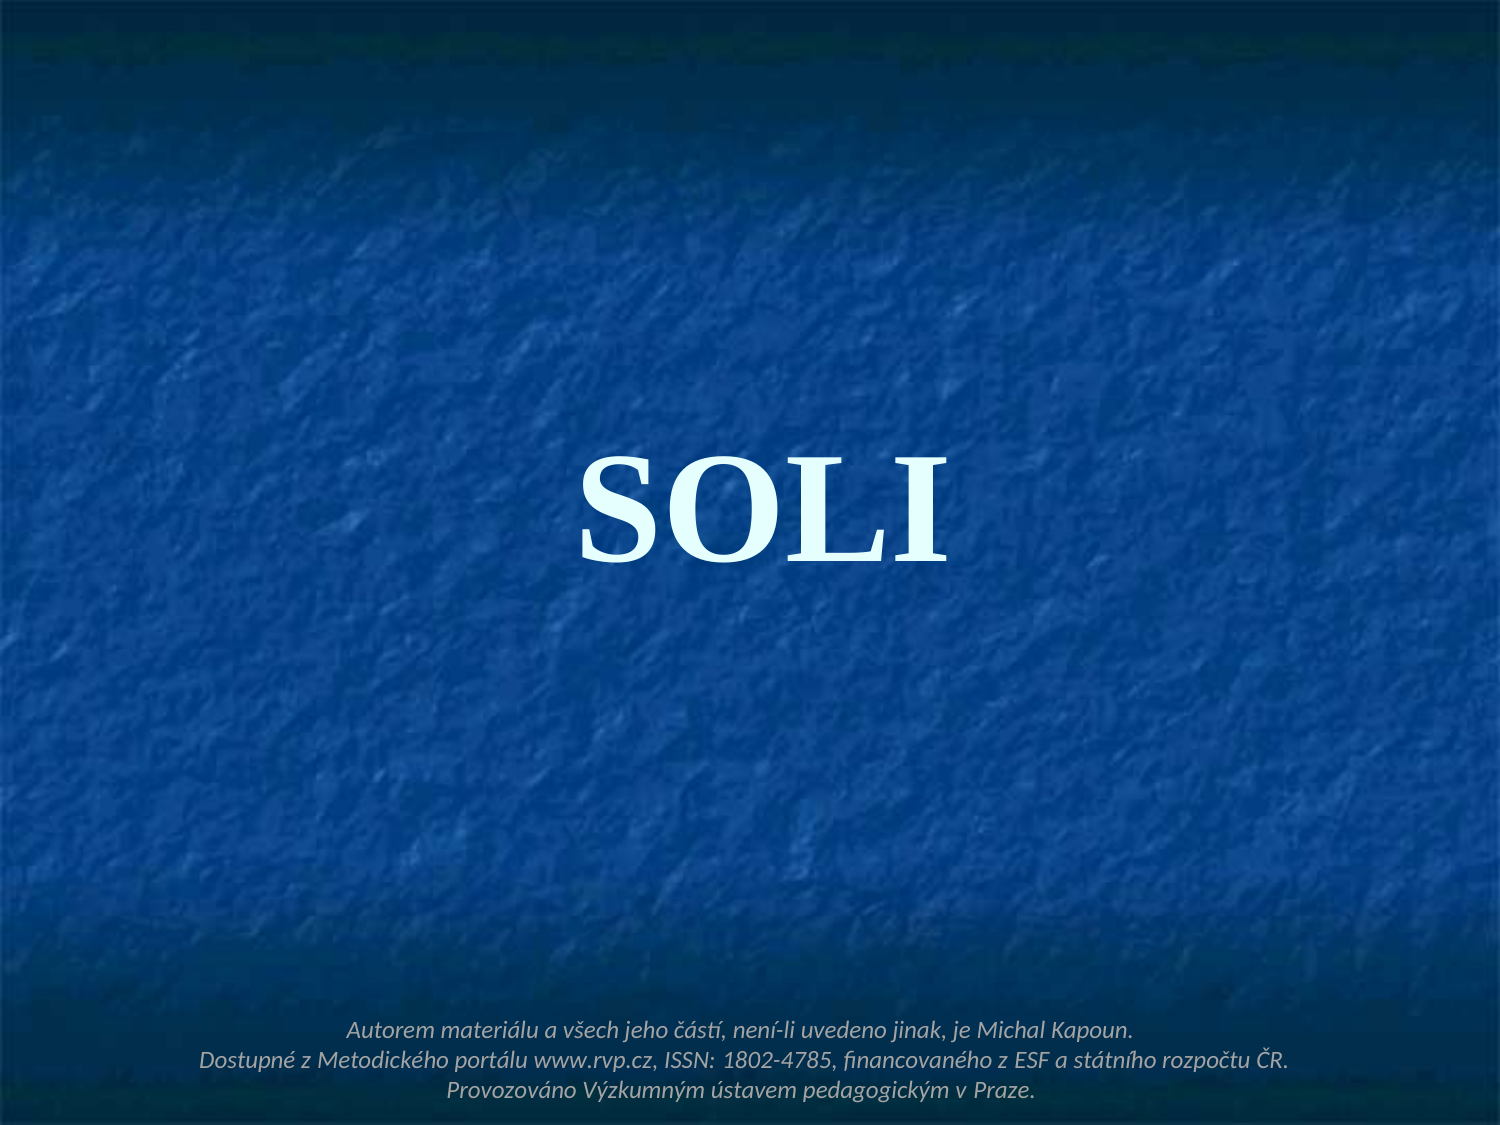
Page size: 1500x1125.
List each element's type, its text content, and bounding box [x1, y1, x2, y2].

picture [0, 0, 1500, 1125]
text_box Autorem materiálu a všech jeho částí, není-li uvedeno jinak, je Michal Kapoun. Dostupné z Metodického portálu www.rvp.cz, ISSN: 1802-4785, financovaného z ESF a státního rozpočtu ČR. Provozováno Výzkumným ústavem pedagogickým v Praze. [147, 1011, 1341, 1106]
title SOLI [88, 385, 1439, 611]
